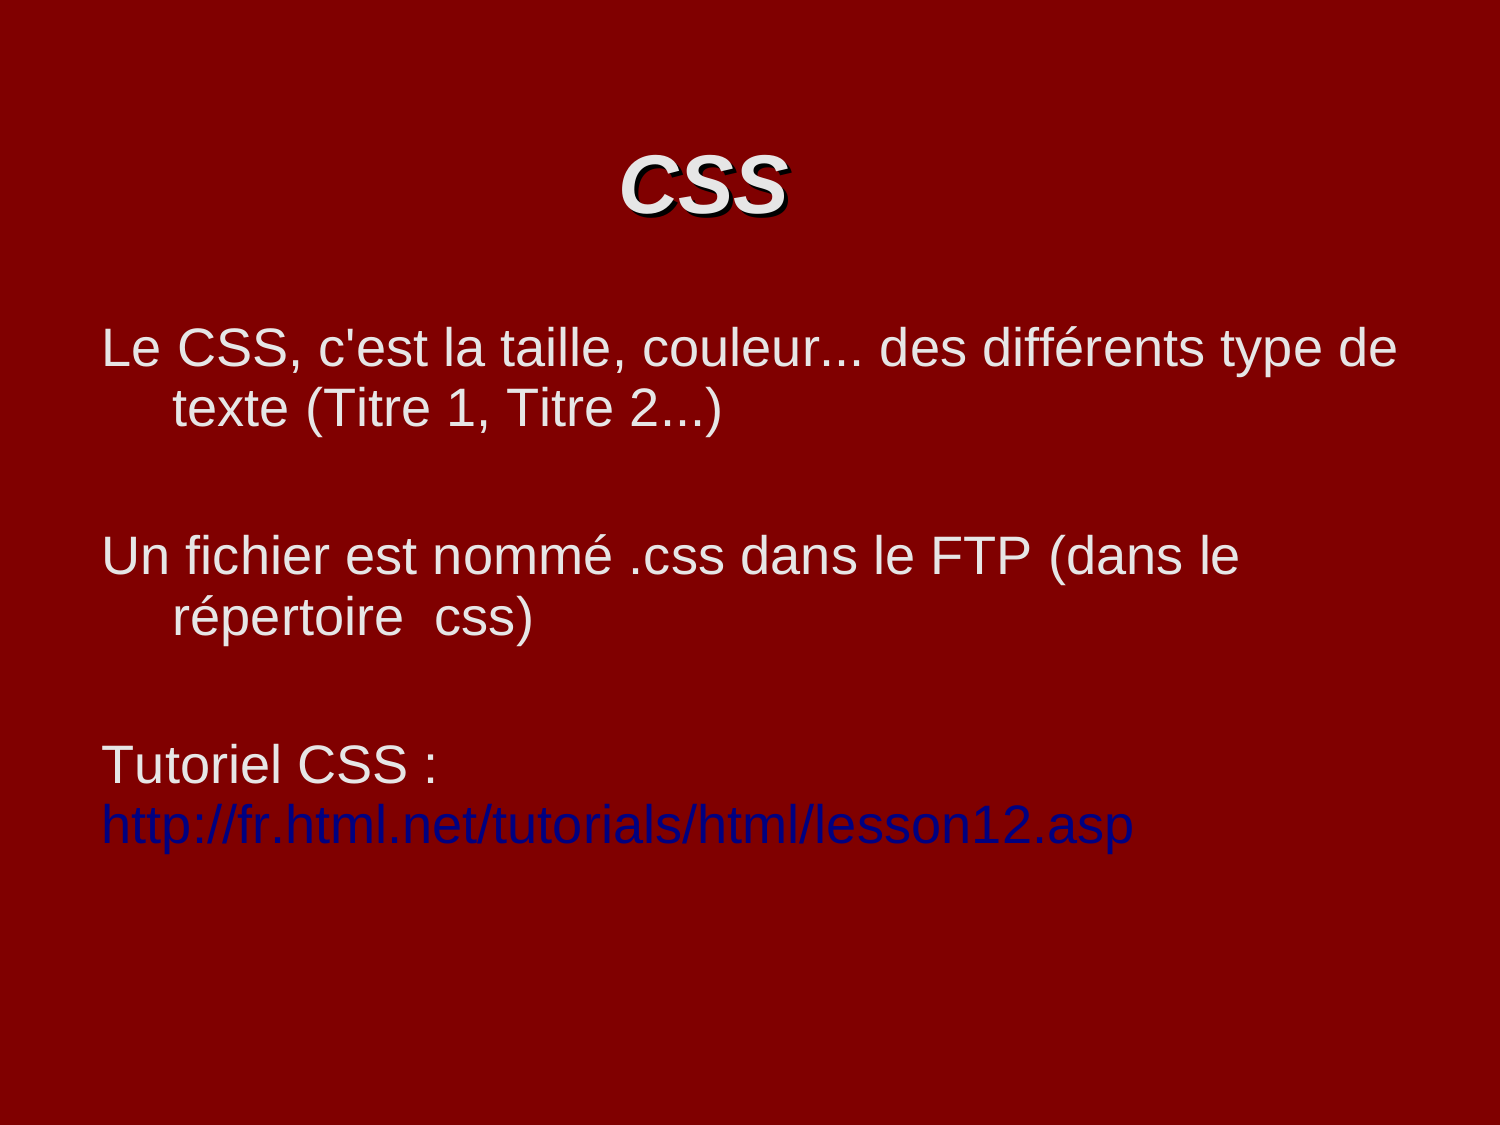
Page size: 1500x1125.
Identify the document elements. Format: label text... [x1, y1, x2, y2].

title CSS [66, 59, 1342, 240]
list Le CSS, c'est la taille, couleur... des différents type de texte (Titre 1, Titre 2...) Un fichier est nommé .css dans le FTP (dans le répertoire css) Tutoriel CSS : http://fr.html.net/tutorials/html/lesson12.asp [75, 309, 1417, 1044]
